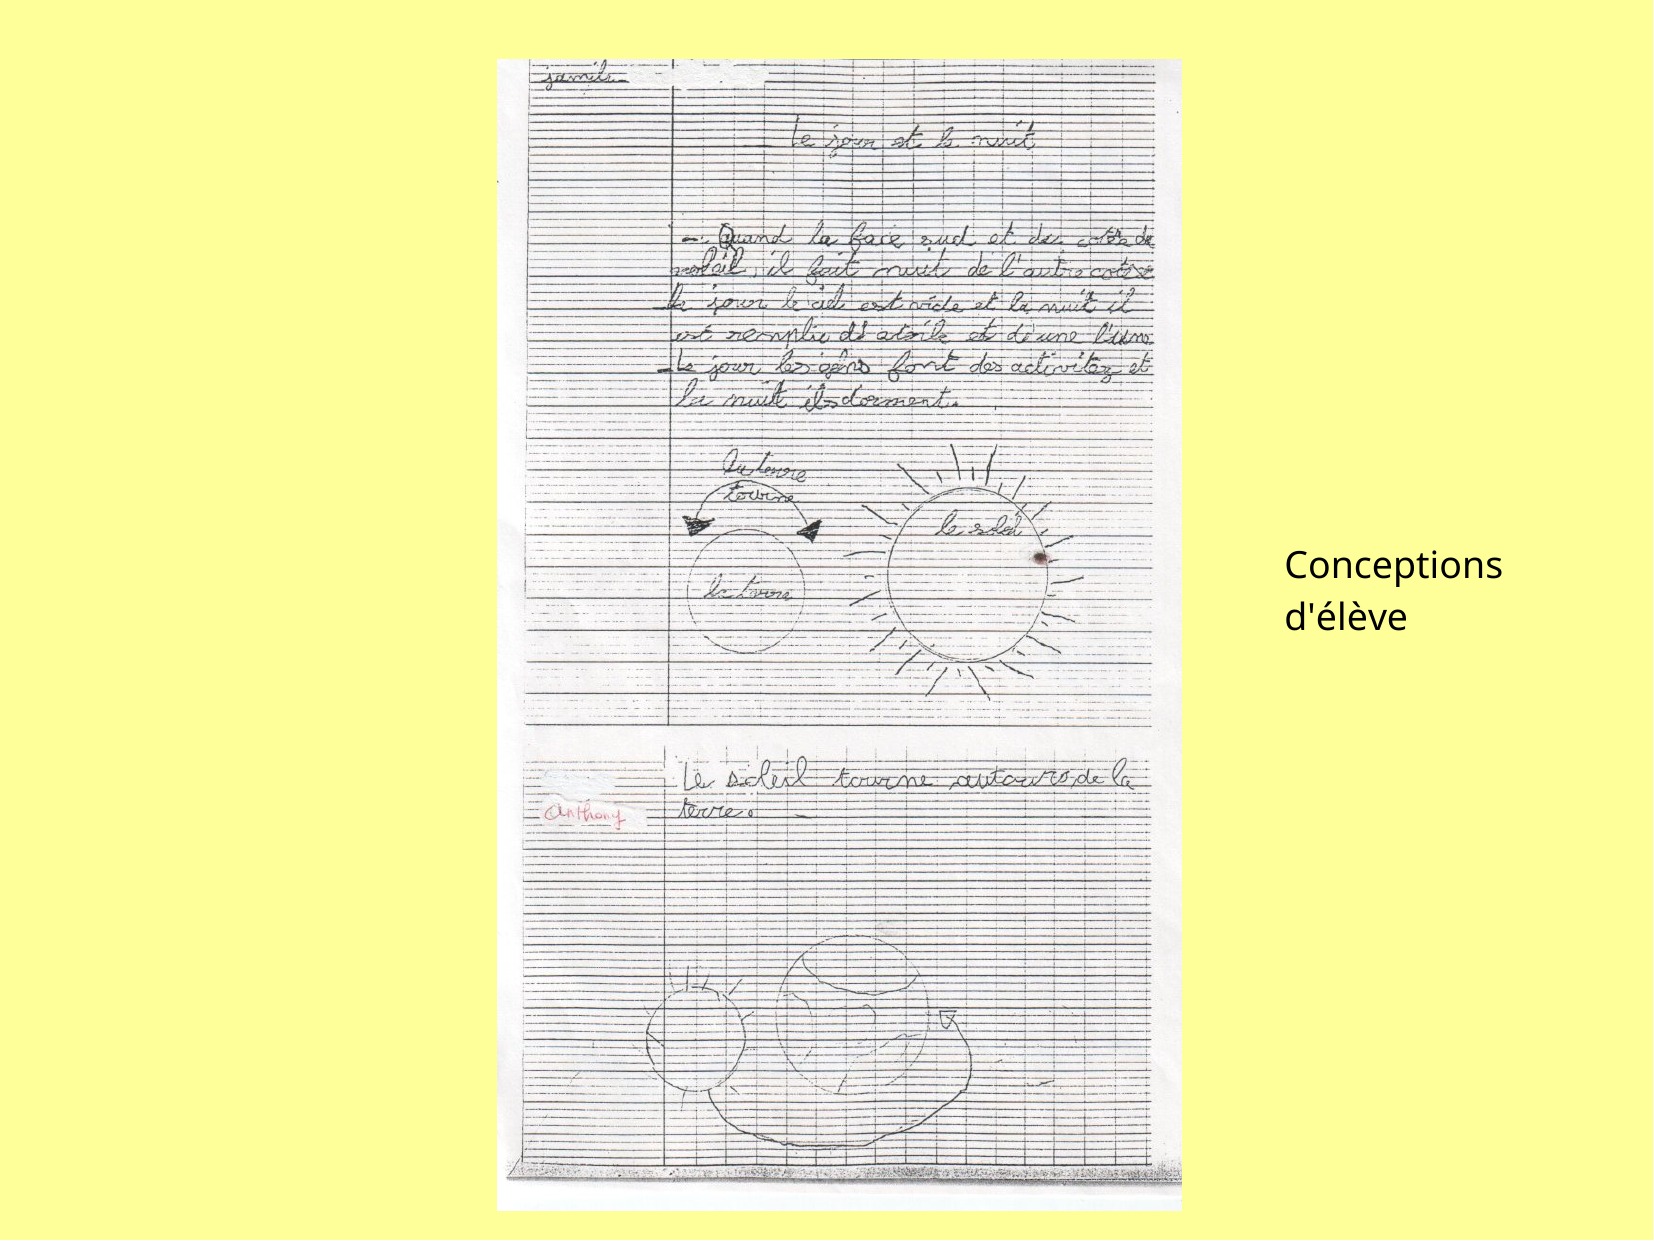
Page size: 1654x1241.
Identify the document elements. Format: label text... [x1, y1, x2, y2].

picture [497, 59, 1182, 1211]
text_box Conceptions d'élève [1269, 531, 1565, 634]
